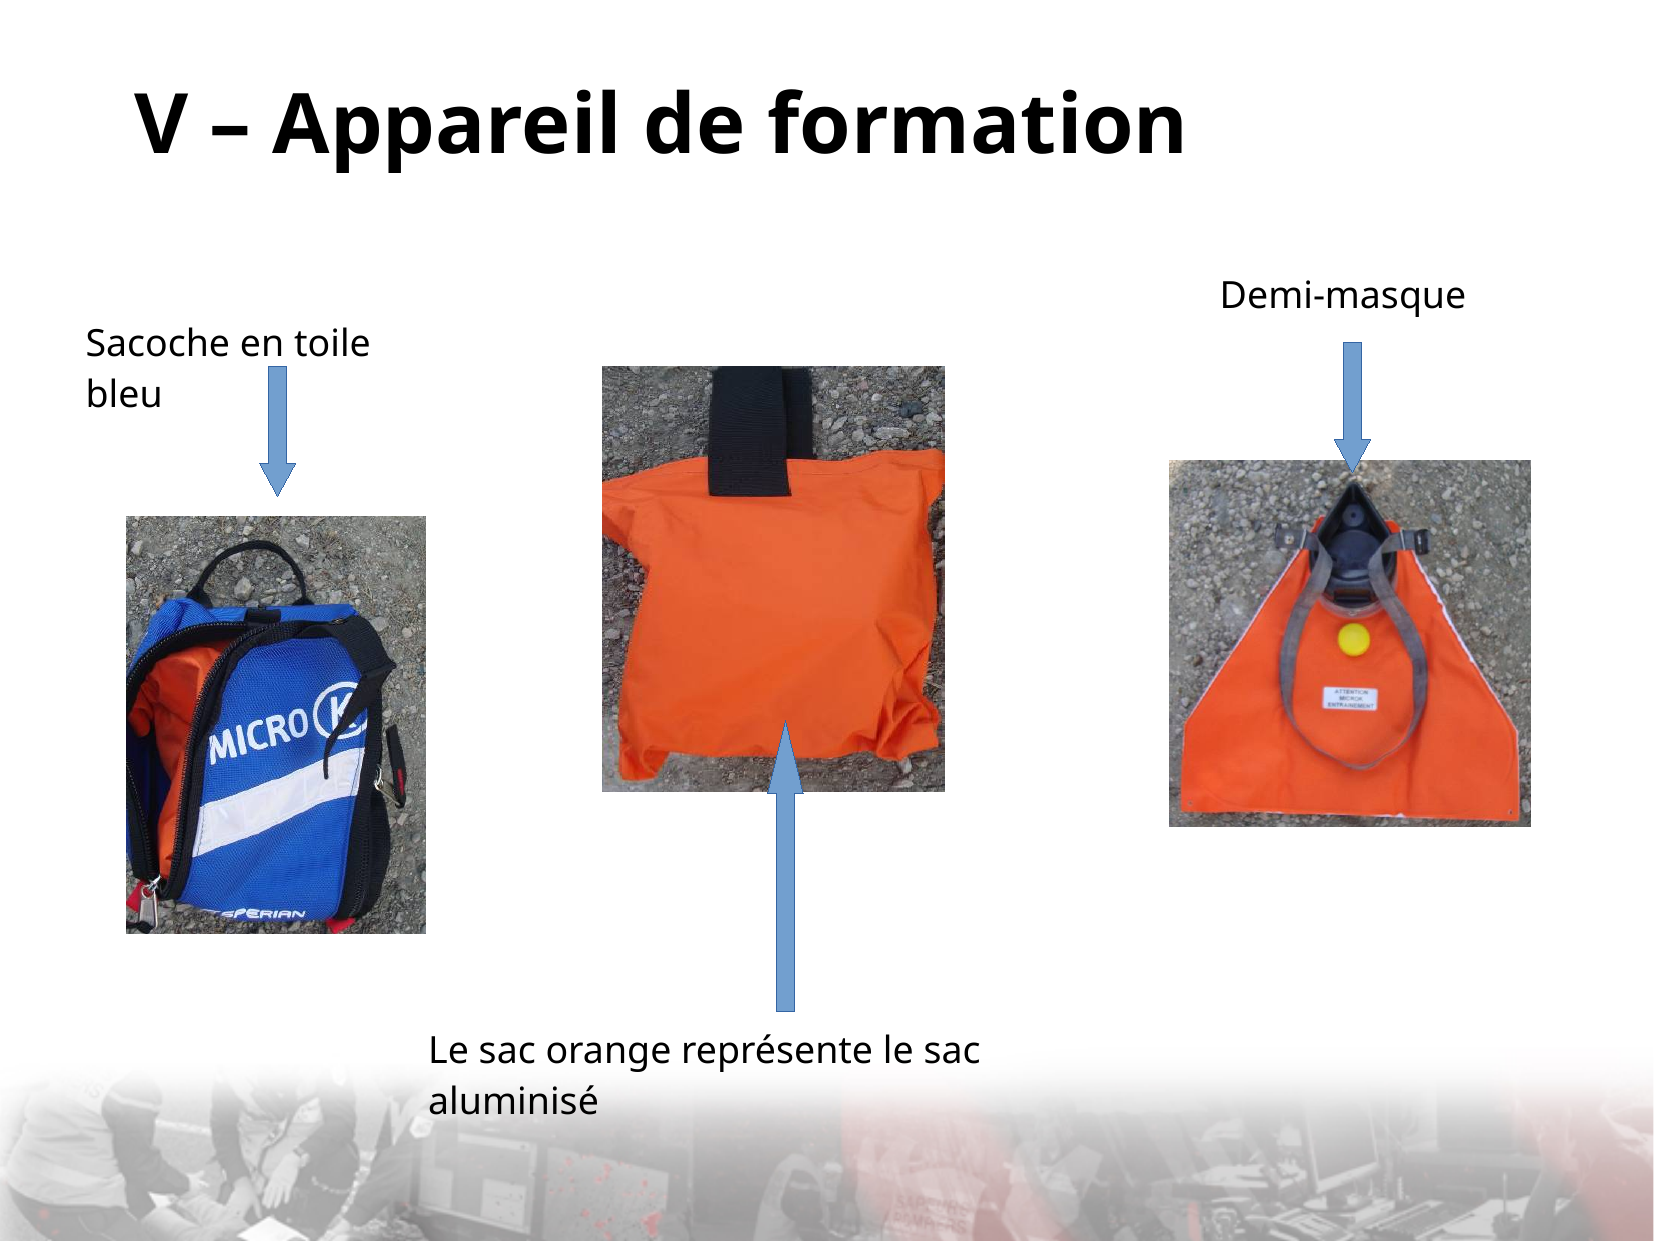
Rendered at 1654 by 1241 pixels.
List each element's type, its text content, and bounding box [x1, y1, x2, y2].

picture [0, 2, 1654, 1241]
text_box [1334, 342, 1371, 473]
text_box [259, 366, 296, 497]
text_box Sacoche en toile bleu [70, 308, 473, 380]
text_box Le sac orange représente le sac aluminisé [413, 1015, 1170, 1087]
text_box Demi-masque [1204, 260, 1533, 367]
title V – Appareil de formation [59, 40, 1548, 201]
text_box [767, 720, 804, 1012]
